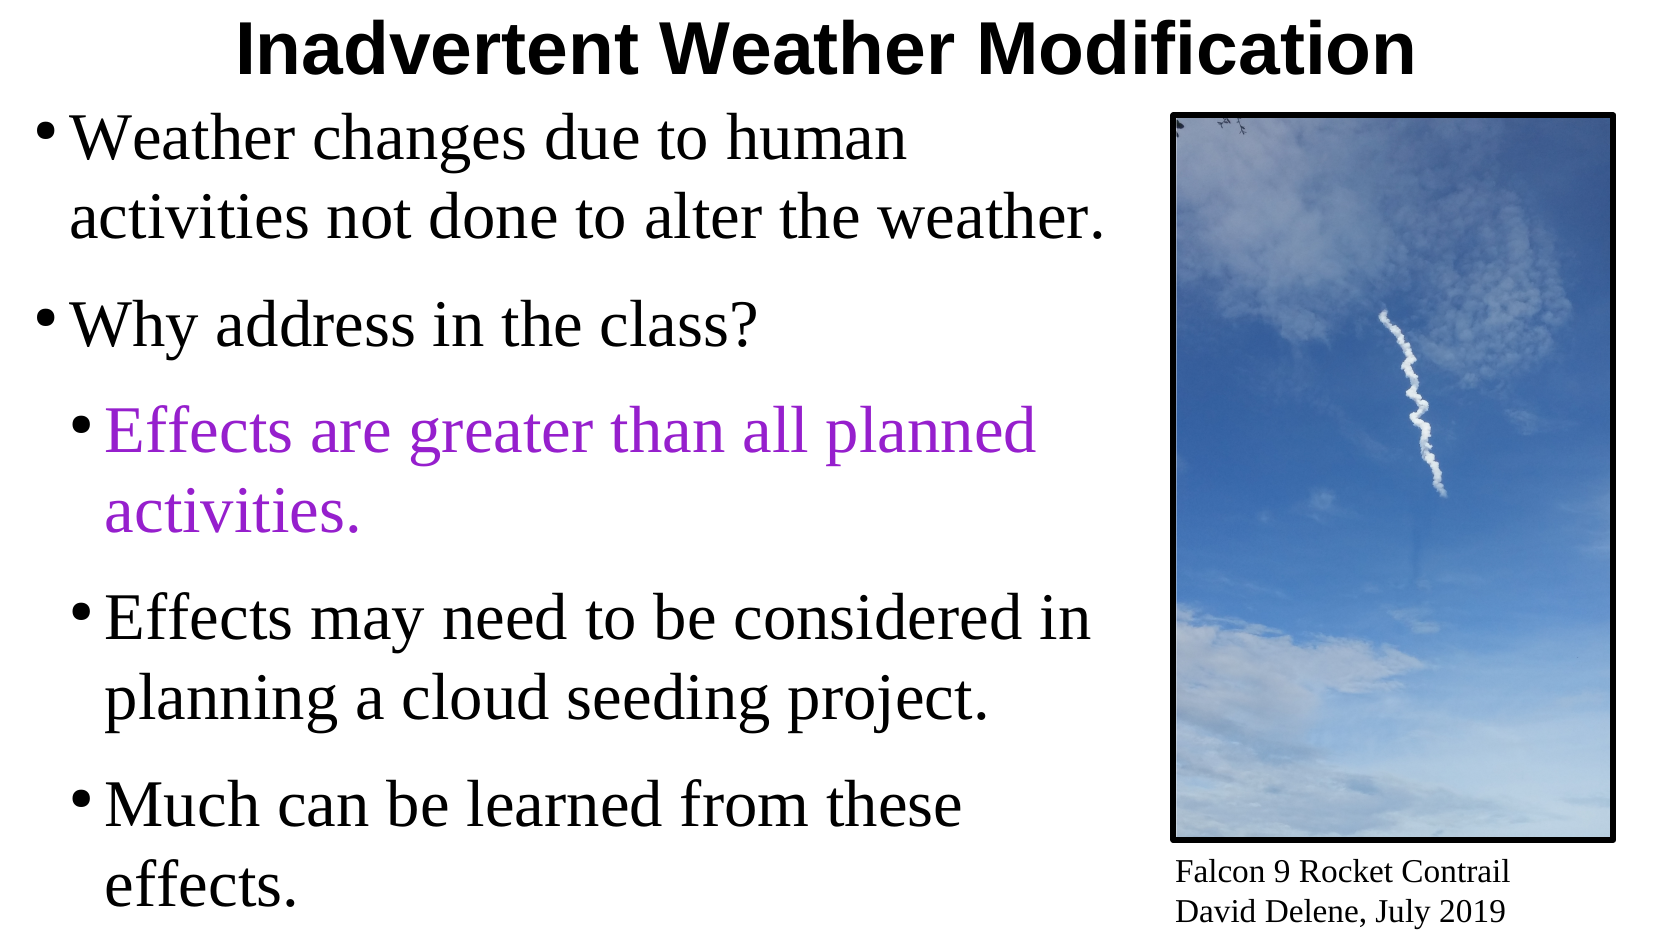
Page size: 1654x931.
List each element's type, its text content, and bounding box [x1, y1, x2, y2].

picture [1176, 118, 1611, 837]
title Inadvertent Weather Modification [0, 0, 1654, 101]
text_box Weather changes due to human activities not done to alter the weather. Why address in the class? Effects are greater than all planned activities. Effects may need to be considered in planning a cloud seeding project. Much can be learned from these effects. [19, 85, 1137, 928]
text_box Falcon 9 Rocket Contrail David Delene, July 2019 [1160, 841, 1538, 931]
